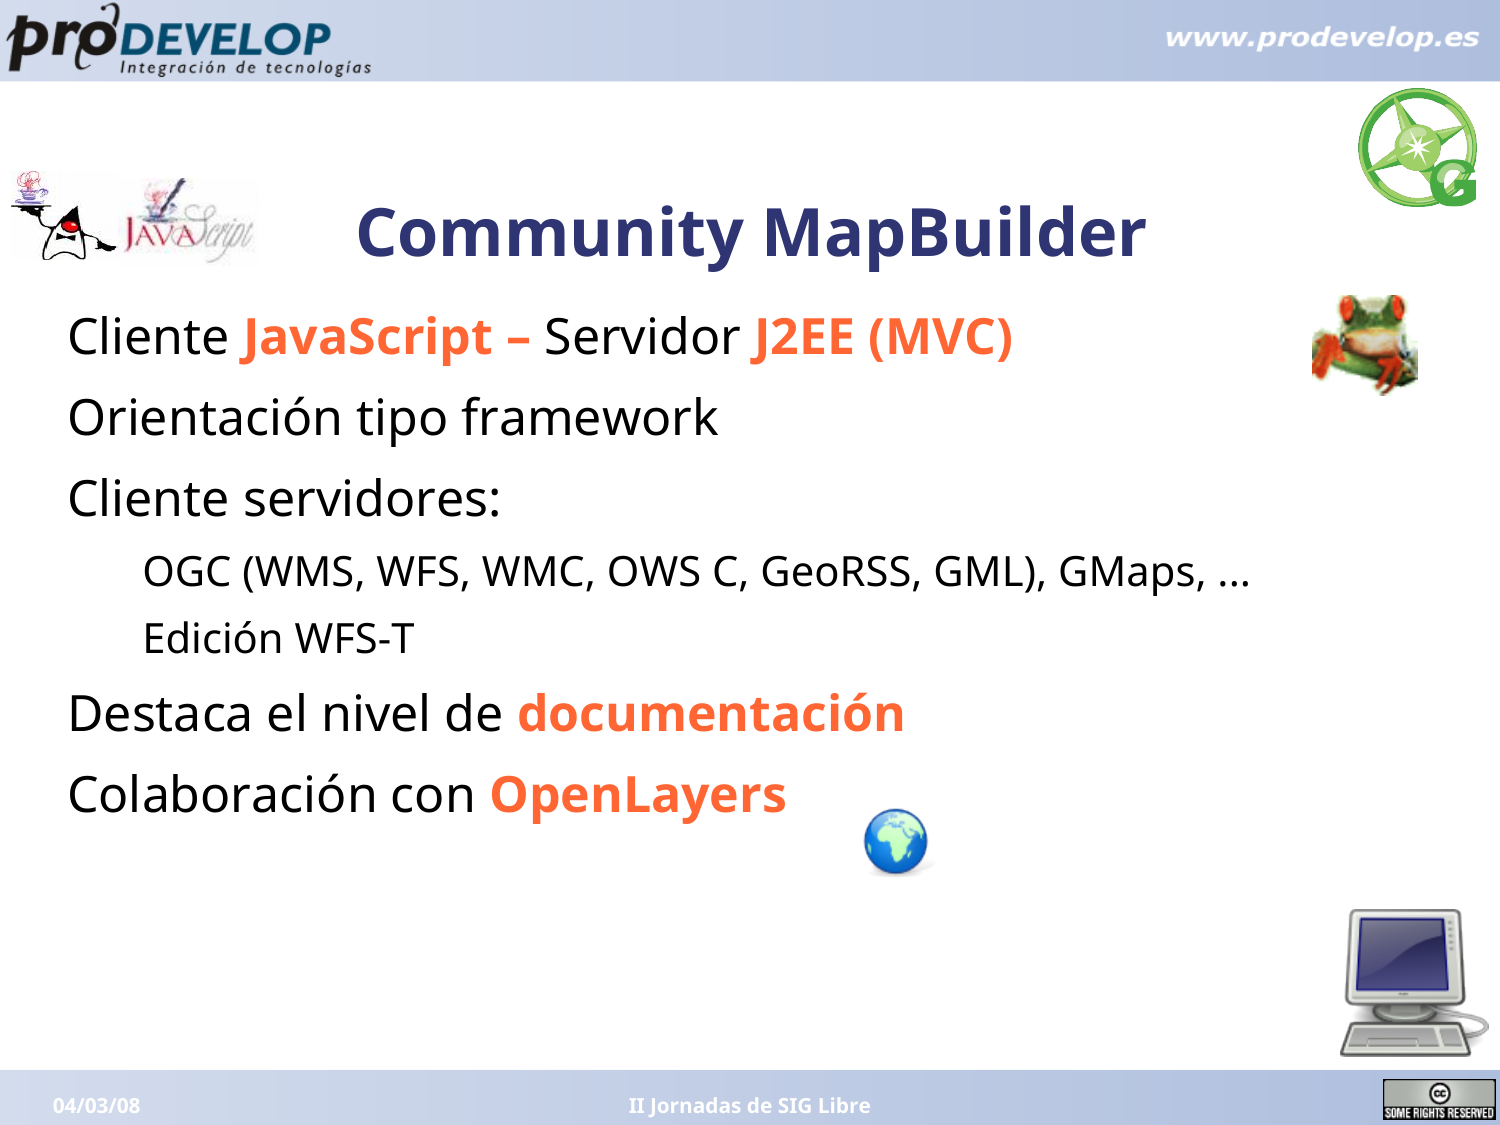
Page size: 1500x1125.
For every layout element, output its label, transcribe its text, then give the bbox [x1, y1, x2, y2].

list Cliente JavaScript – Servidor J2EE (MVC) Orientación tipo framework Cliente servidores: OGC (WMS, WFS, WMC, OWS C, GeoRSS, GML), GMaps, ... Edición WFS-T Destaca el nivel de documentación Colaboración con OpenLayers [67, 301, 1418, 872]
title Community MapBuilder [76, 144, 1427, 318]
picture [0, 0, 1500, 1125]
